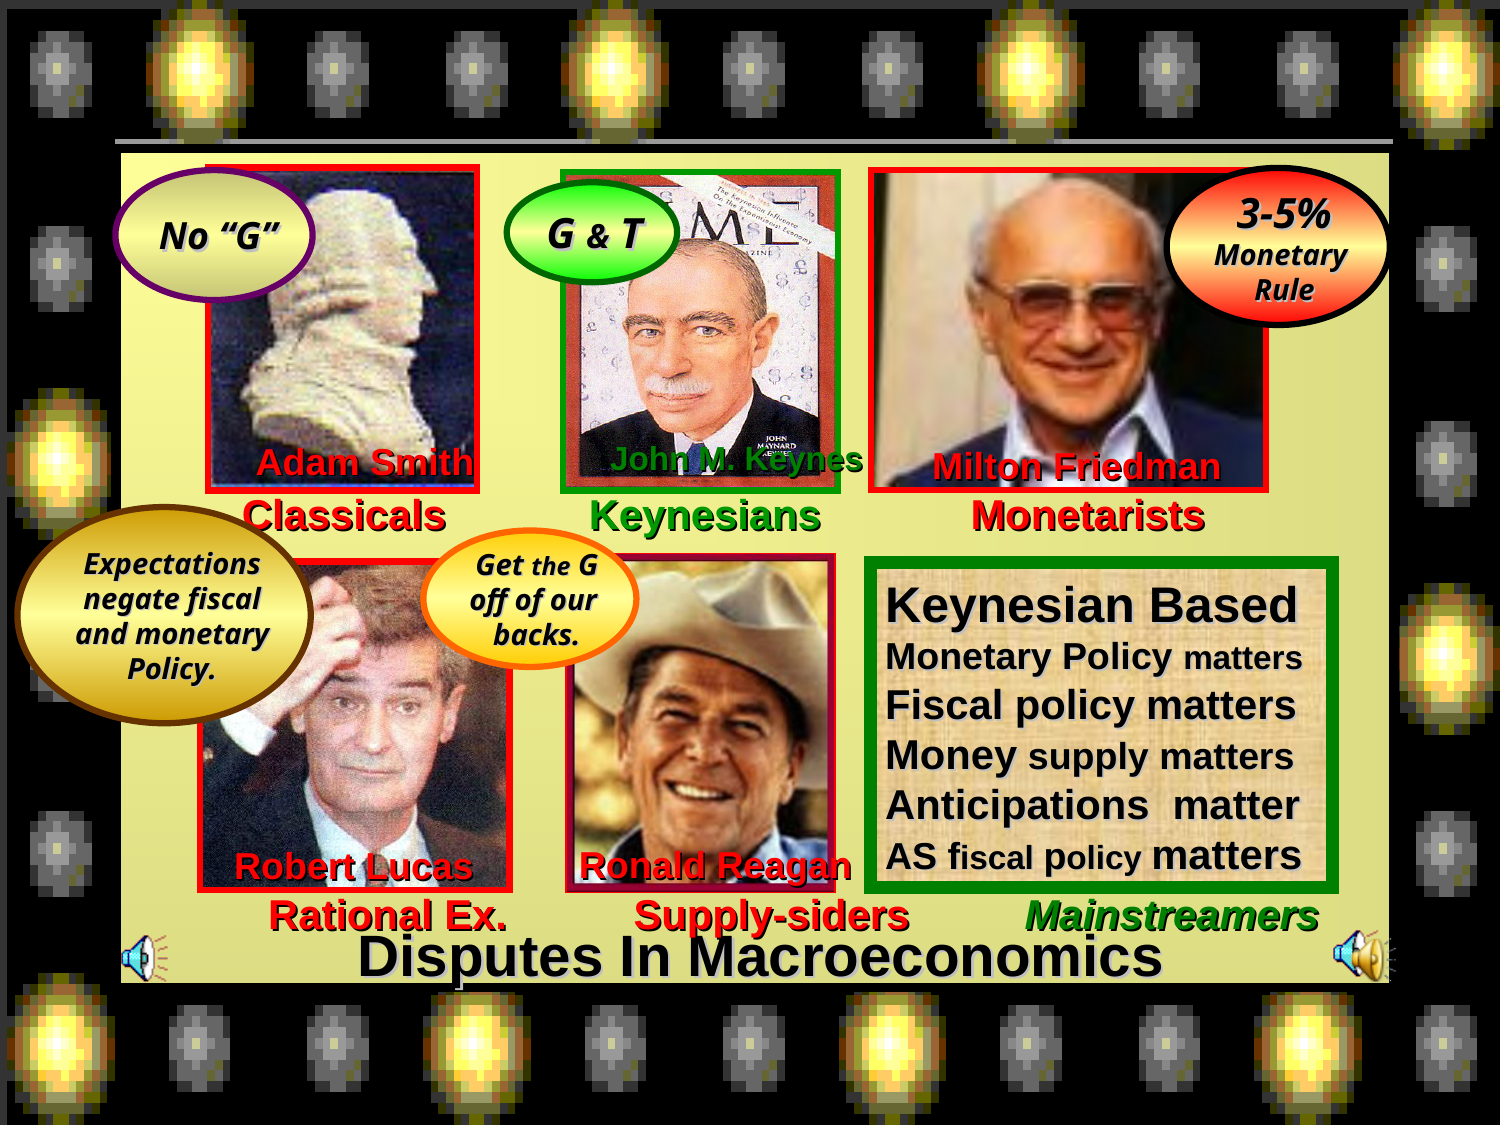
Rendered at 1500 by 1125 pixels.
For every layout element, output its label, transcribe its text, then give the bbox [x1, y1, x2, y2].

picture [565, 174, 836, 487]
picture [211, 170, 475, 488]
text_box G & T [506, 182, 678, 283]
text_box Adam Smith [240, 441, 446, 479]
picture [120, 934, 171, 985]
picture [1332, 929, 1401, 988]
text_box Keynesian Based Monetary Policy matters Fiscal policy matters Money supply matters Anticipations matter AS fiscal policy matters [870, 562, 1333, 888]
picture [566, 554, 835, 858]
text_box 3-5% Monetary Rule [1166, 167, 1390, 325]
text_box [0, 0, 1500, 1125]
picture [566, 859, 835, 892]
text_box Classicals Keynesians Monetarists [215, 487, 1255, 538]
picture [202, 564, 507, 851]
text_box Rational Ex. Supply-siders Mainstreamers [161, 887, 1288, 938]
text_box Milton Friedman [893, 443, 1261, 487]
picture [202, 878, 507, 887]
picture [874, 173, 1263, 487]
text_box No “G” [115, 170, 313, 301]
text_box Expectations negate fiscal and monetary Policy. [17, 507, 311, 724]
text_box Ronald Reagan [564, 845, 830, 882]
title [75, 45, 1426, 233]
text_box John M. Keynes [595, 440, 803, 475]
text_box Robert Lucas [200, 851, 508, 878]
text_box Disputes In Macroeconomics [260, 938, 1261, 997]
text_box Get the G off of our backs. [423, 530, 637, 667]
